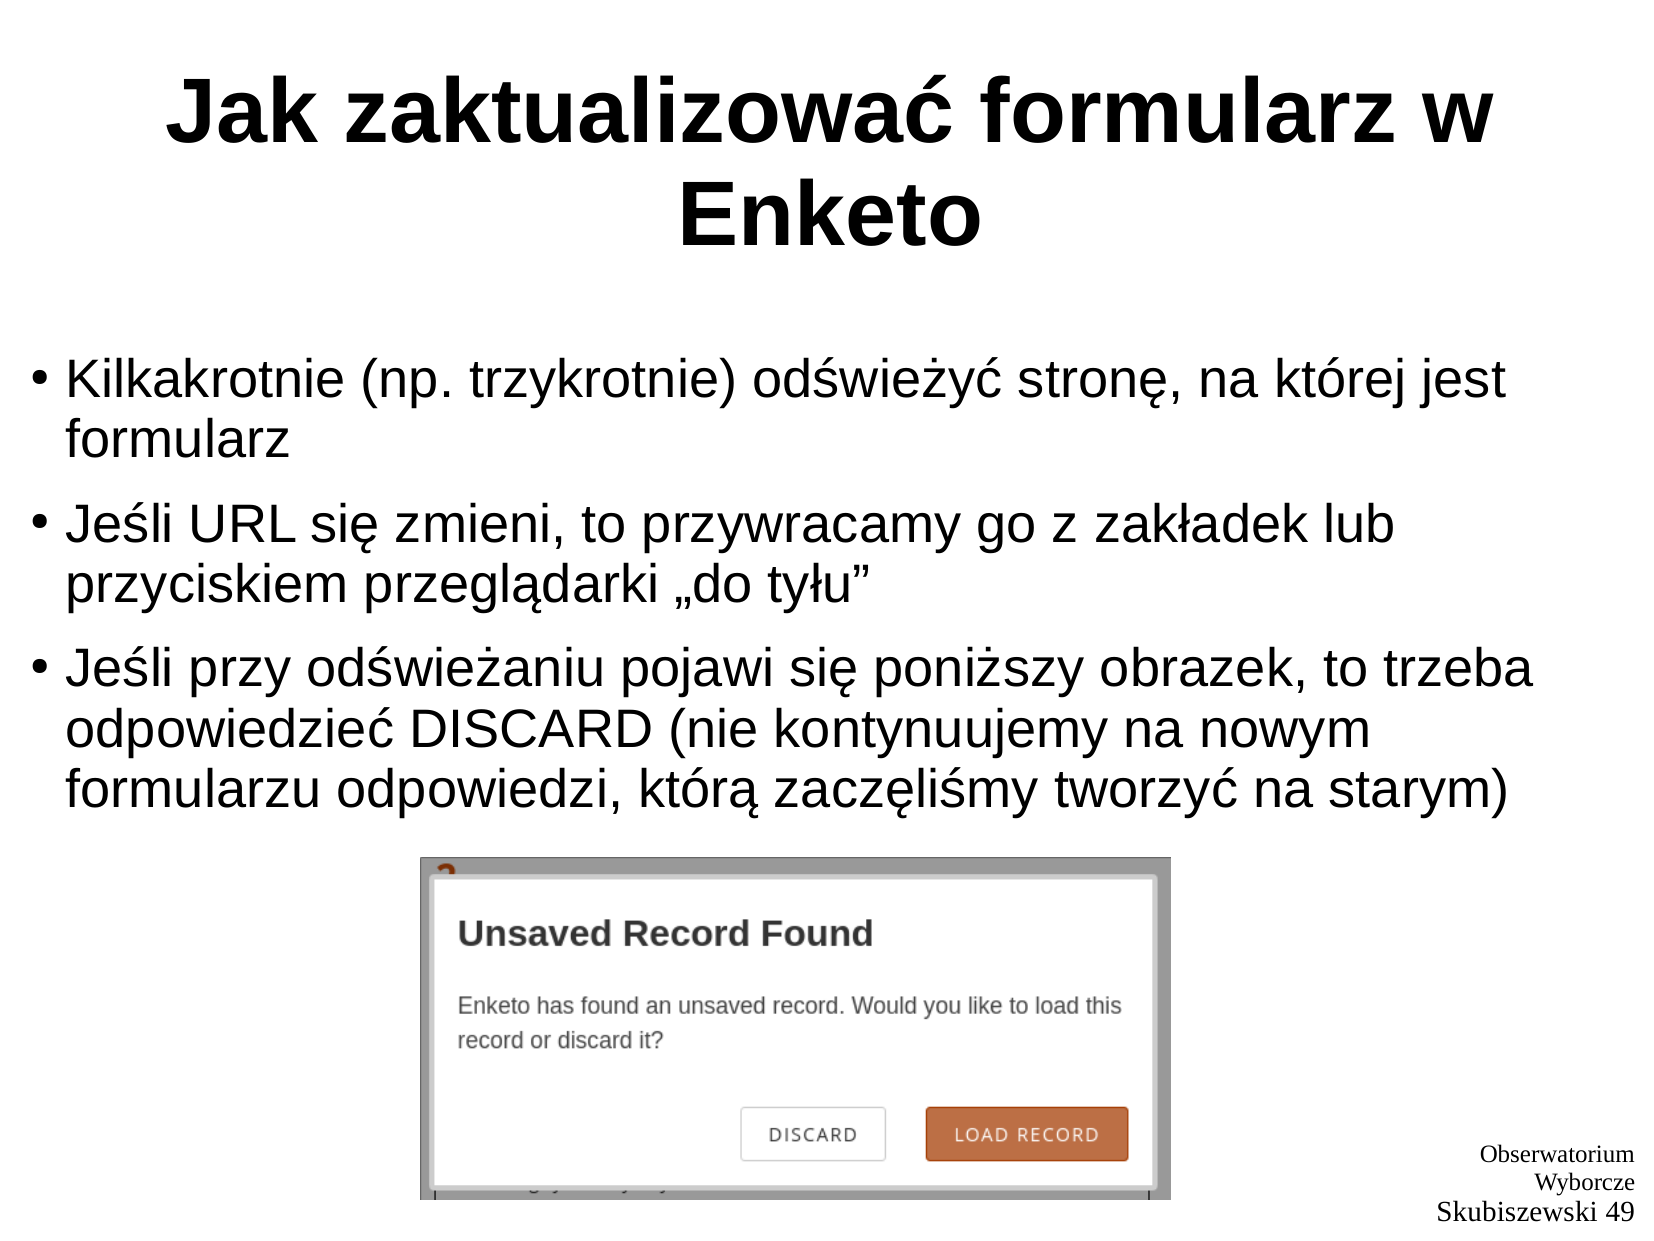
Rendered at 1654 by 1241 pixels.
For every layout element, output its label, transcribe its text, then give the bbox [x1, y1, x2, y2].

picture [420, 857, 1171, 1201]
list Kilkakrotnie (np. trzykrotnie) odświeżyć stronę, na której jest formularz Jeśli URL się zmieni, to przywracamy go z zakładek lub przyciskiem przeglądarki „do tyłu” Jeśli przy odświeżaniu pojawi się poniższy obrazek, to trzeba odpowiedzieć DISCARD (nie kontynuujemy na nowym formularzu odpowiedzi, którą zaczęliśmy tworzyć na starym) [30, 180, 1583, 1156]
title Jak zaktualizować formularz w Enketo [86, 60, 1575, 180]
